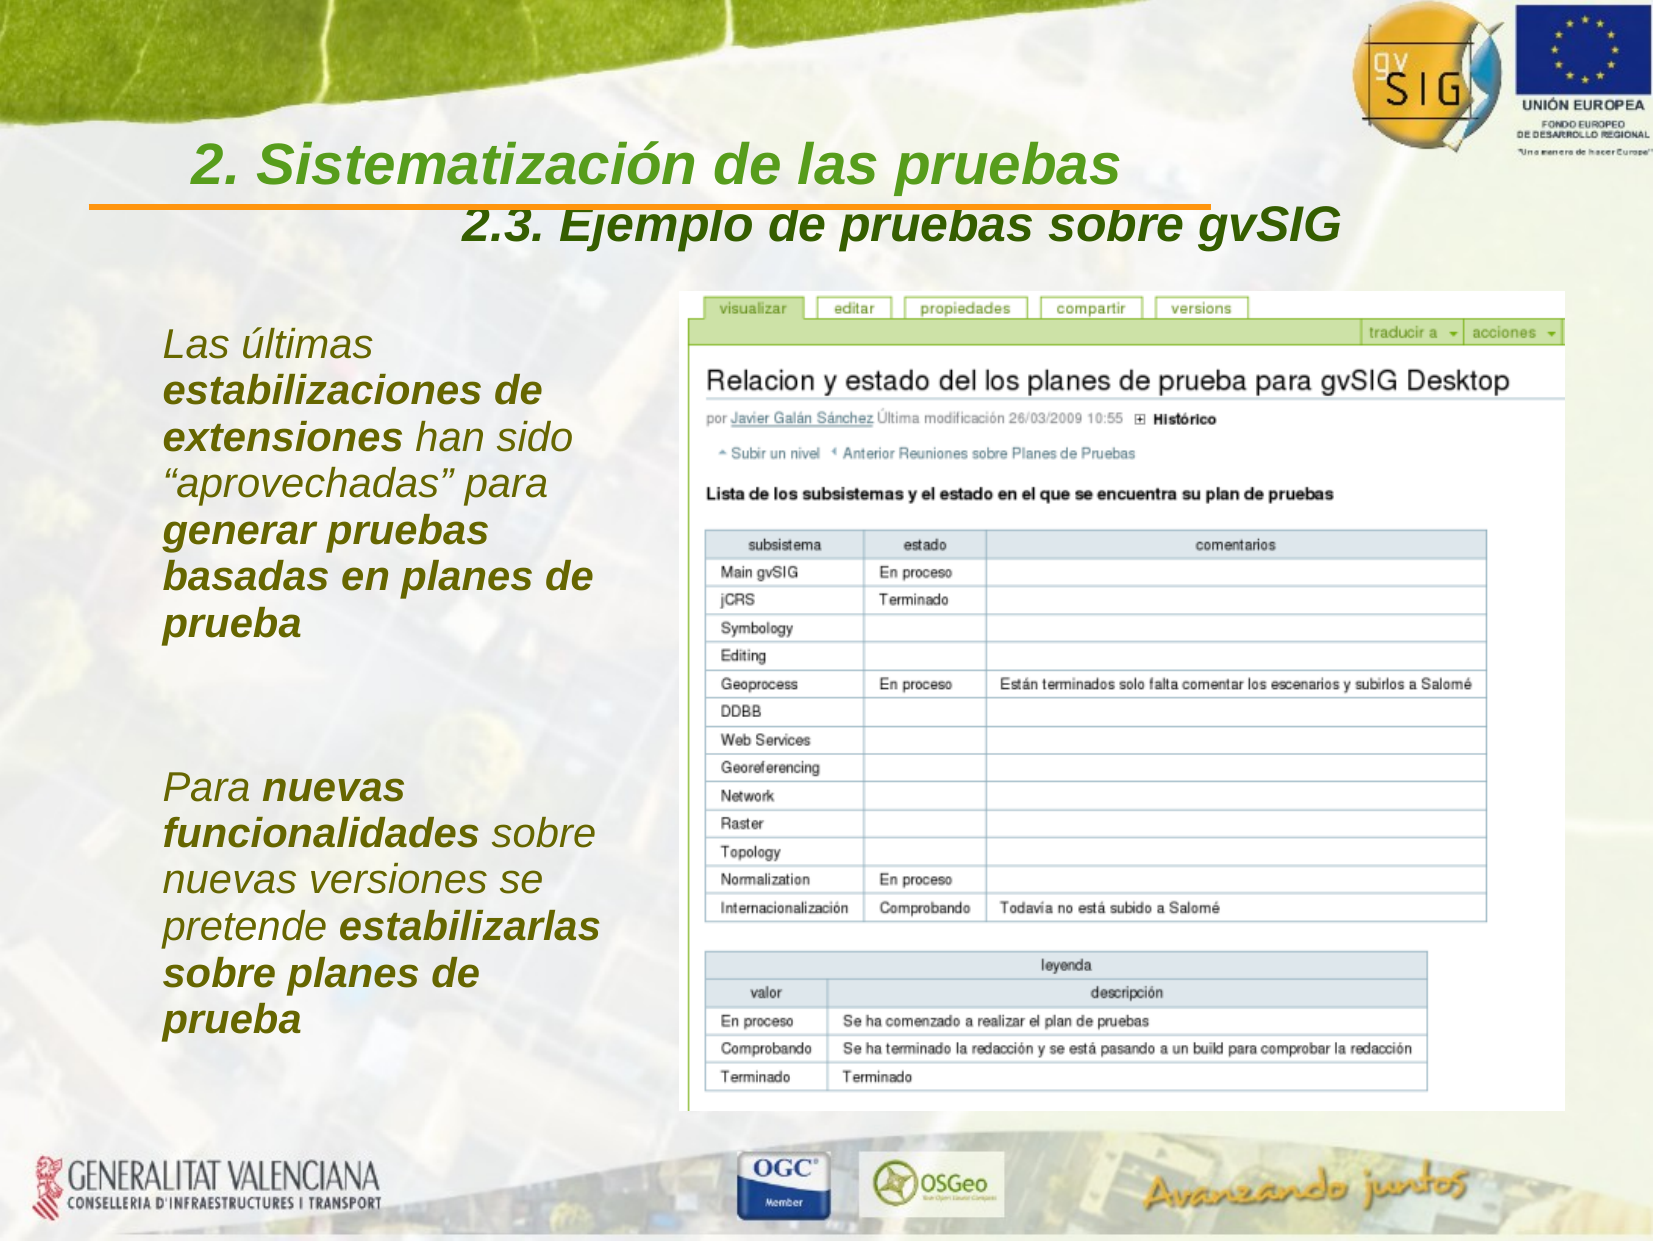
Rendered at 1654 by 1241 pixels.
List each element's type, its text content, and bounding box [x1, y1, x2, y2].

text_box 2. Sistematización de las pruebas 2.3. Ejemplo de pruebas sobre gvSIG [177, 124, 1359, 276]
picture [0, 0, 1653, 1241]
text_box Las últimas estabilizaciones de extensiones han sido “aprovechadas” para generar pruebas basadas en planes de prueba [147, 313, 621, 709]
text_box Para nuevas funcionalidades sobre nuevas versiones se pretende estabilizarlas sobre planes de prueba [147, 755, 621, 1093]
